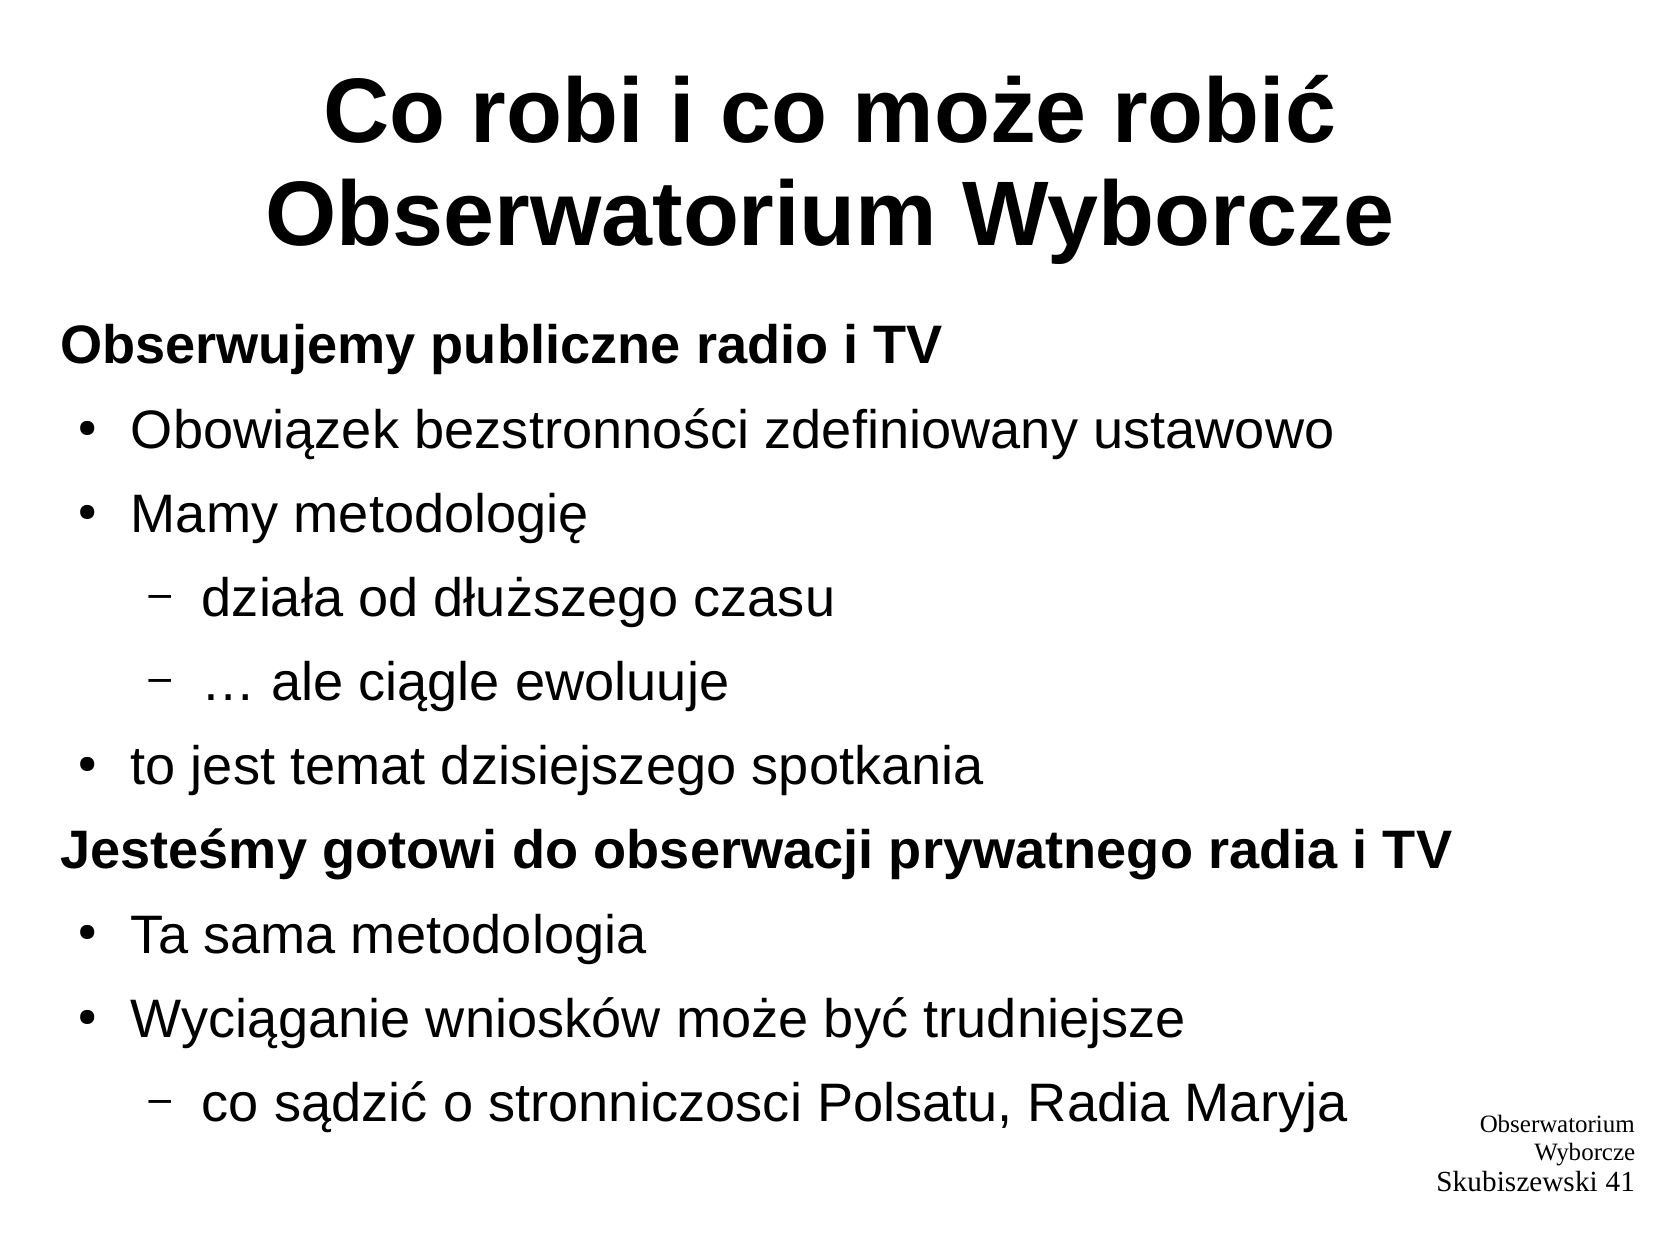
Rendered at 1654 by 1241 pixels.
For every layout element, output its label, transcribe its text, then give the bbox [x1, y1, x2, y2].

title Co robi i co może robić Obserwatorium Wyborcze [86, 60, 1575, 266]
list Obserwujemy publiczne radio i TV Obowiązek bezstronności zdefiniowany ustawowo Mamy metodologię działa od dłuższego czasu … ale ciągle ewoluuje to jest temat dzisiejszego spotkania Jesteśmy gotowi do obserwacji prywatnego radia i TV Ta sama metodologia Wyciąganie wniosków może być trudniejsze co sądzić o stronniczosci Polsatu, Radia Maryja [60, 315, 1613, 1171]
text_box [819, 581, 850, 658]
